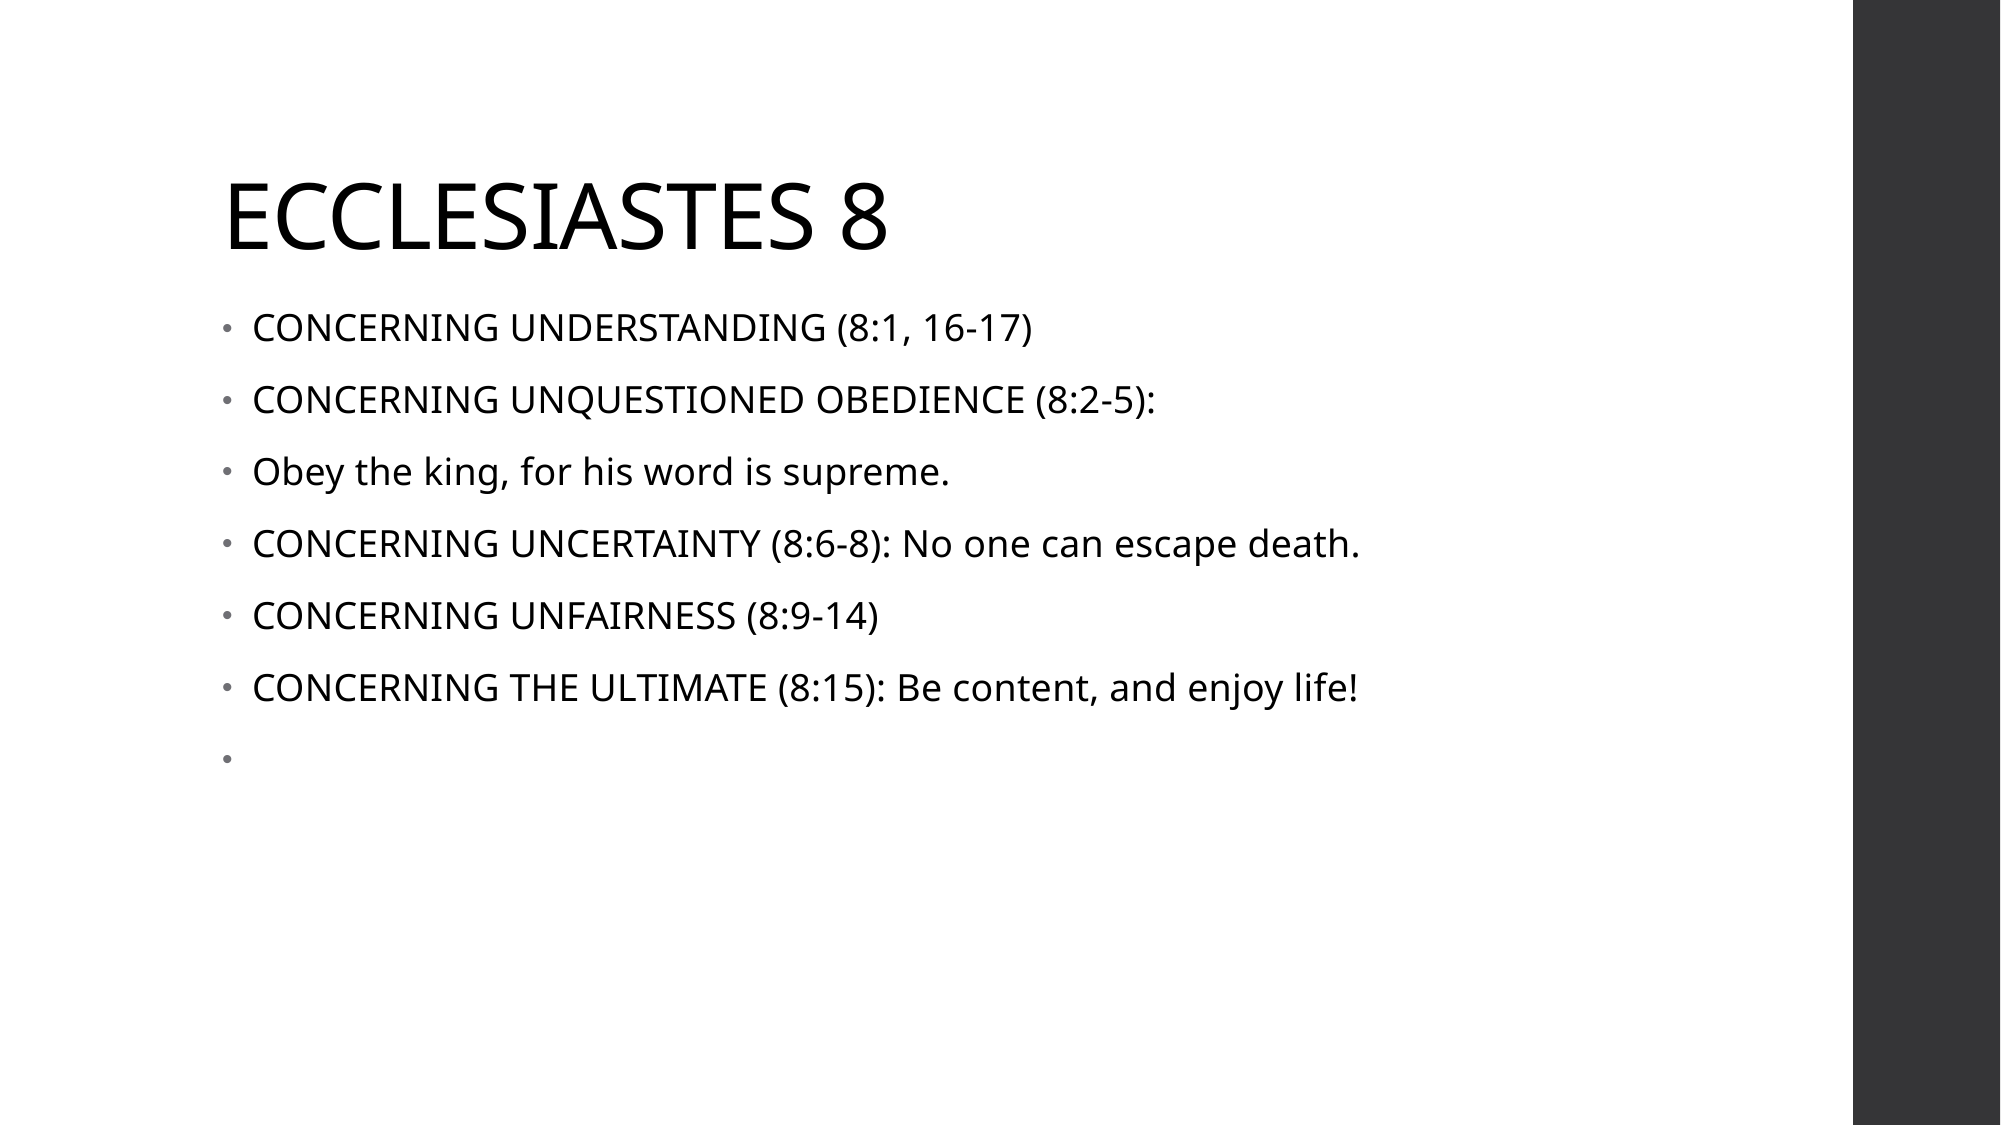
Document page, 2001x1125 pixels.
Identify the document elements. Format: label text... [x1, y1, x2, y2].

title ECCLESIASTES 8 [206, 60, 1797, 278]
list CONCERNING UNDERSTANDING (8:1, 16-17) CONCERNING UNQUESTIONED OBEDIENCE (8:2-5): Obey the king, for his word is supreme. CONCERNING UNCERTAINTY (8:6-8): No one can escape death. CONCERNING UNFAIRNESS (8:9-14) CONCERNING THE ULTIMATE (8:15): Be content, and enjoy life! [206, 299, 1617, 1014]
